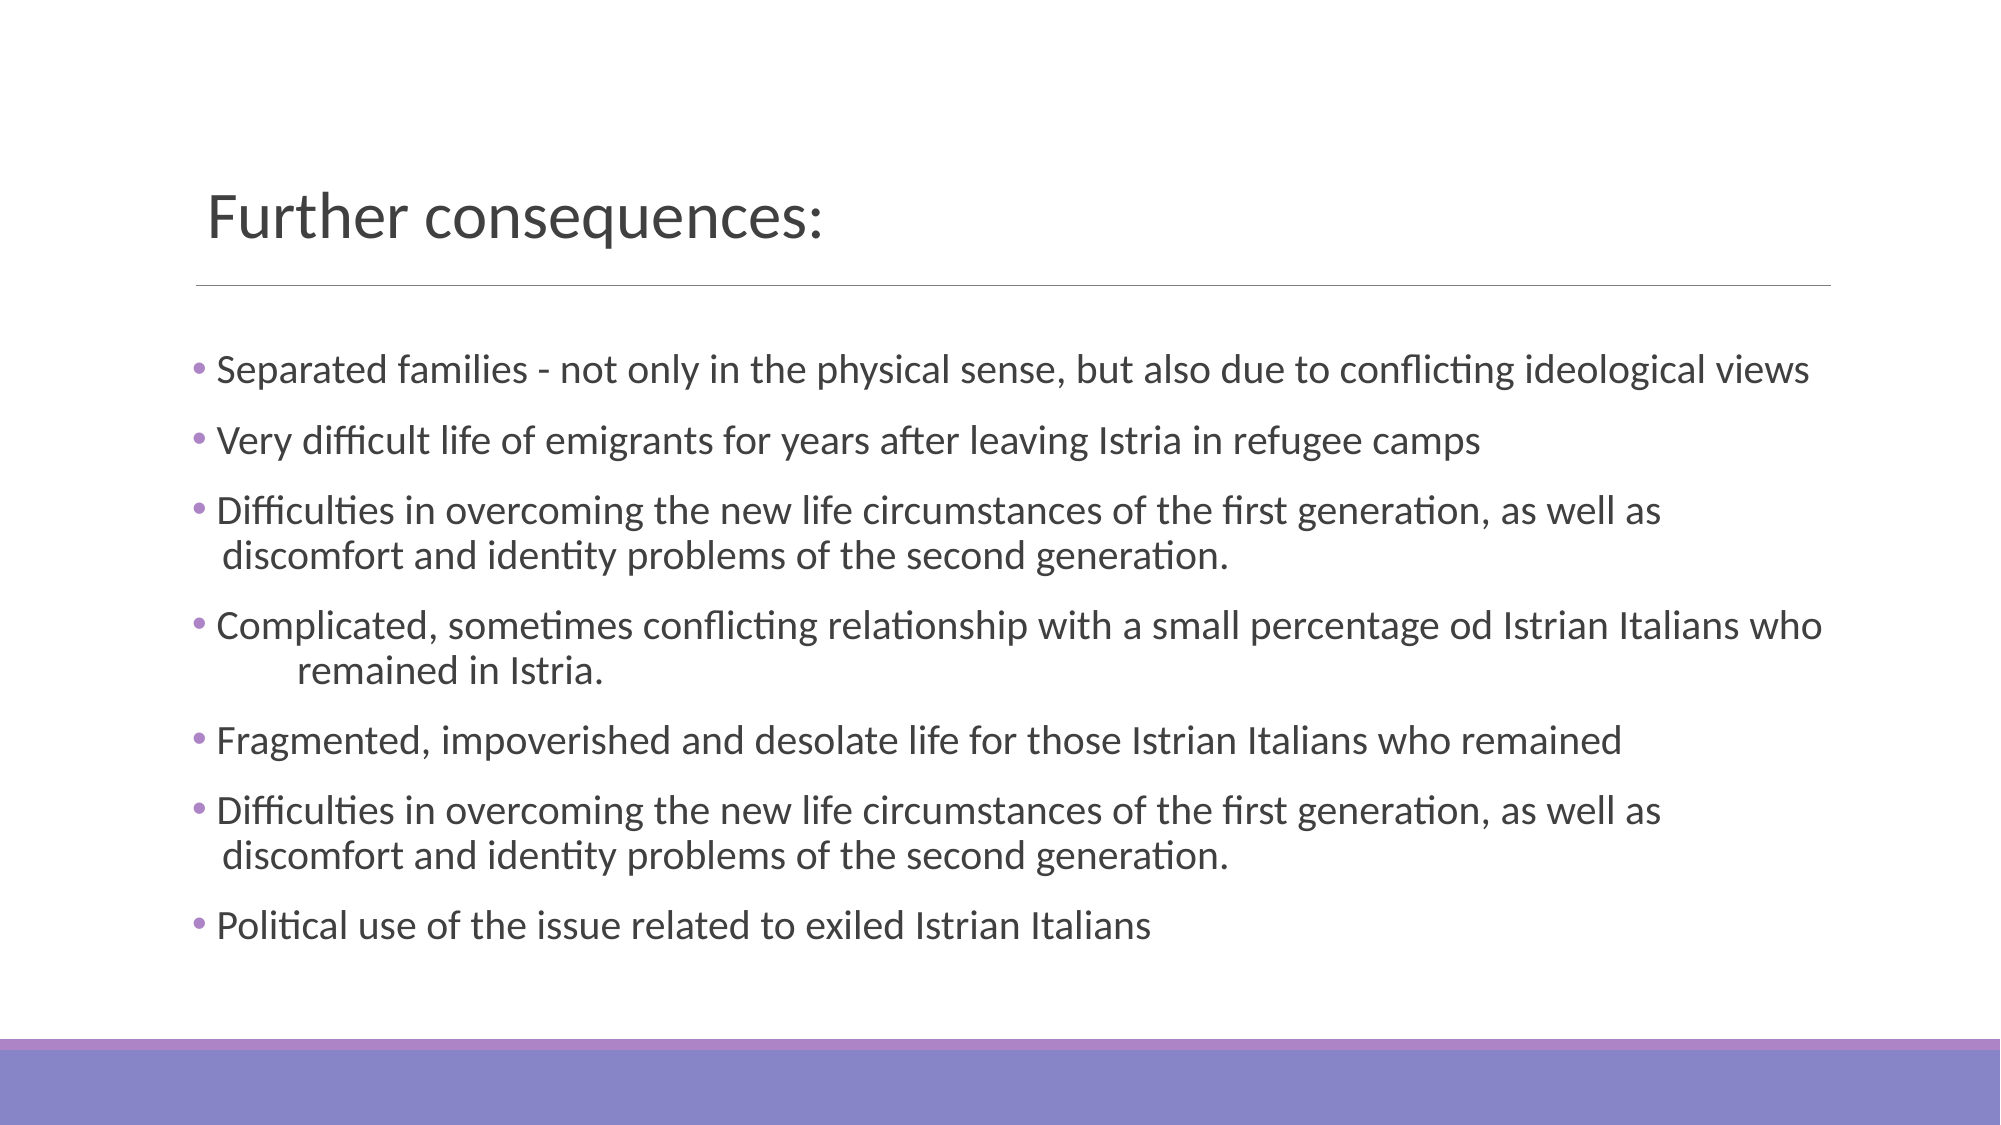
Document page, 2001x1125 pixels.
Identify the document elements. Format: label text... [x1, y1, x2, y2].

list Further consequences: Separated families - not only in the physical sense, but also due to conflicting ideological views Very difficult life of emigrants for years after leaving Istria in refugee camps Difficulties in overcoming the new life circumstances of the first generation, as well as discomfort and identity problems of the second generation. Complicated, sometimes conflicting relationship with a small percentage od Istrian Italians who remained in Istria. Fragmented, impoverished and desolate life for those Istrian Italians who remained Difficulties in overcoming the new life circumstances of the first generation, as well as discomfort and identity problems of the second generation. Political use of the issue related to exiled Istrian Italians [192, 173, 1831, 1007]
